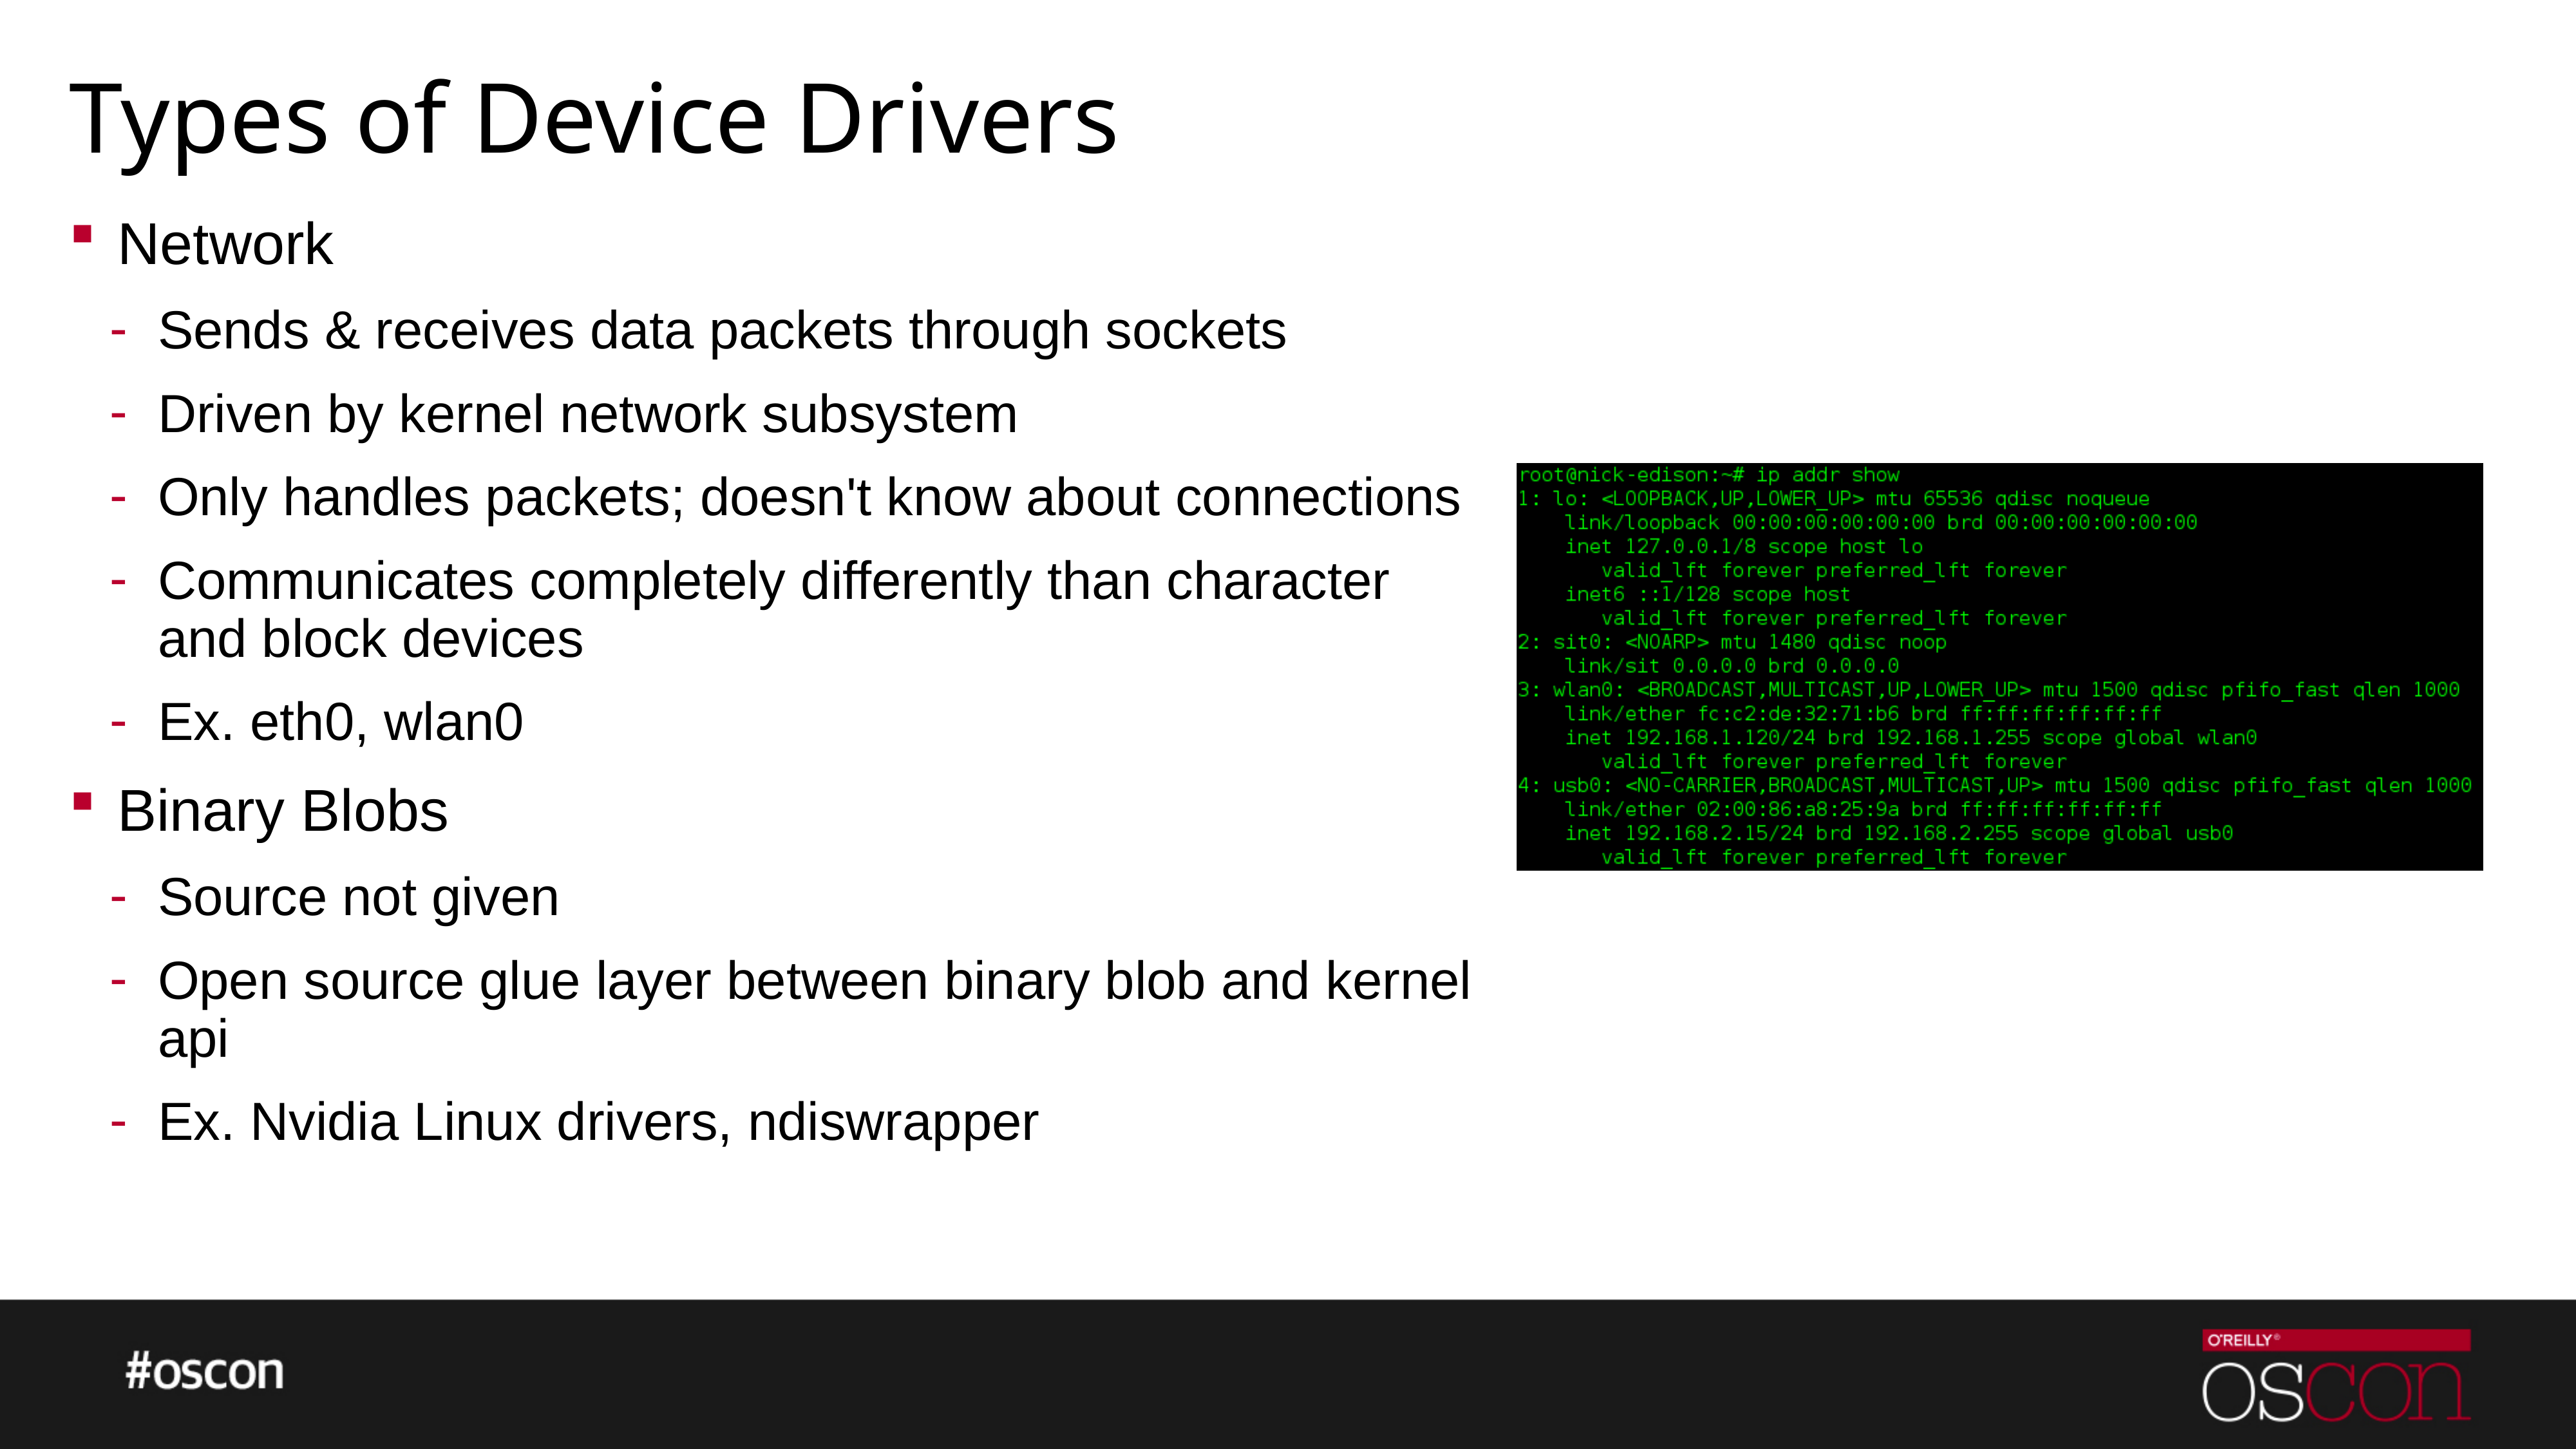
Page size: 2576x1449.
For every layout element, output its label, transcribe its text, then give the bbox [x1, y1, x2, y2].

picture [0, 0, 2576, 1449]
list Network Sends & receives data packets through sockets Driven by kernel network subsystem Only handles packets; doesn't know about connections Communicates completely differently than character and block devices Ex. eth0, wlan0 Binary Blobs Source not given Open source glue layer between binary blob and kernel api Ex. Nvidia Linux drivers, ndiswrapper [65, 209, 1479, 1449]
title Types of Device Drivers [65, 10, 2510, 218]
